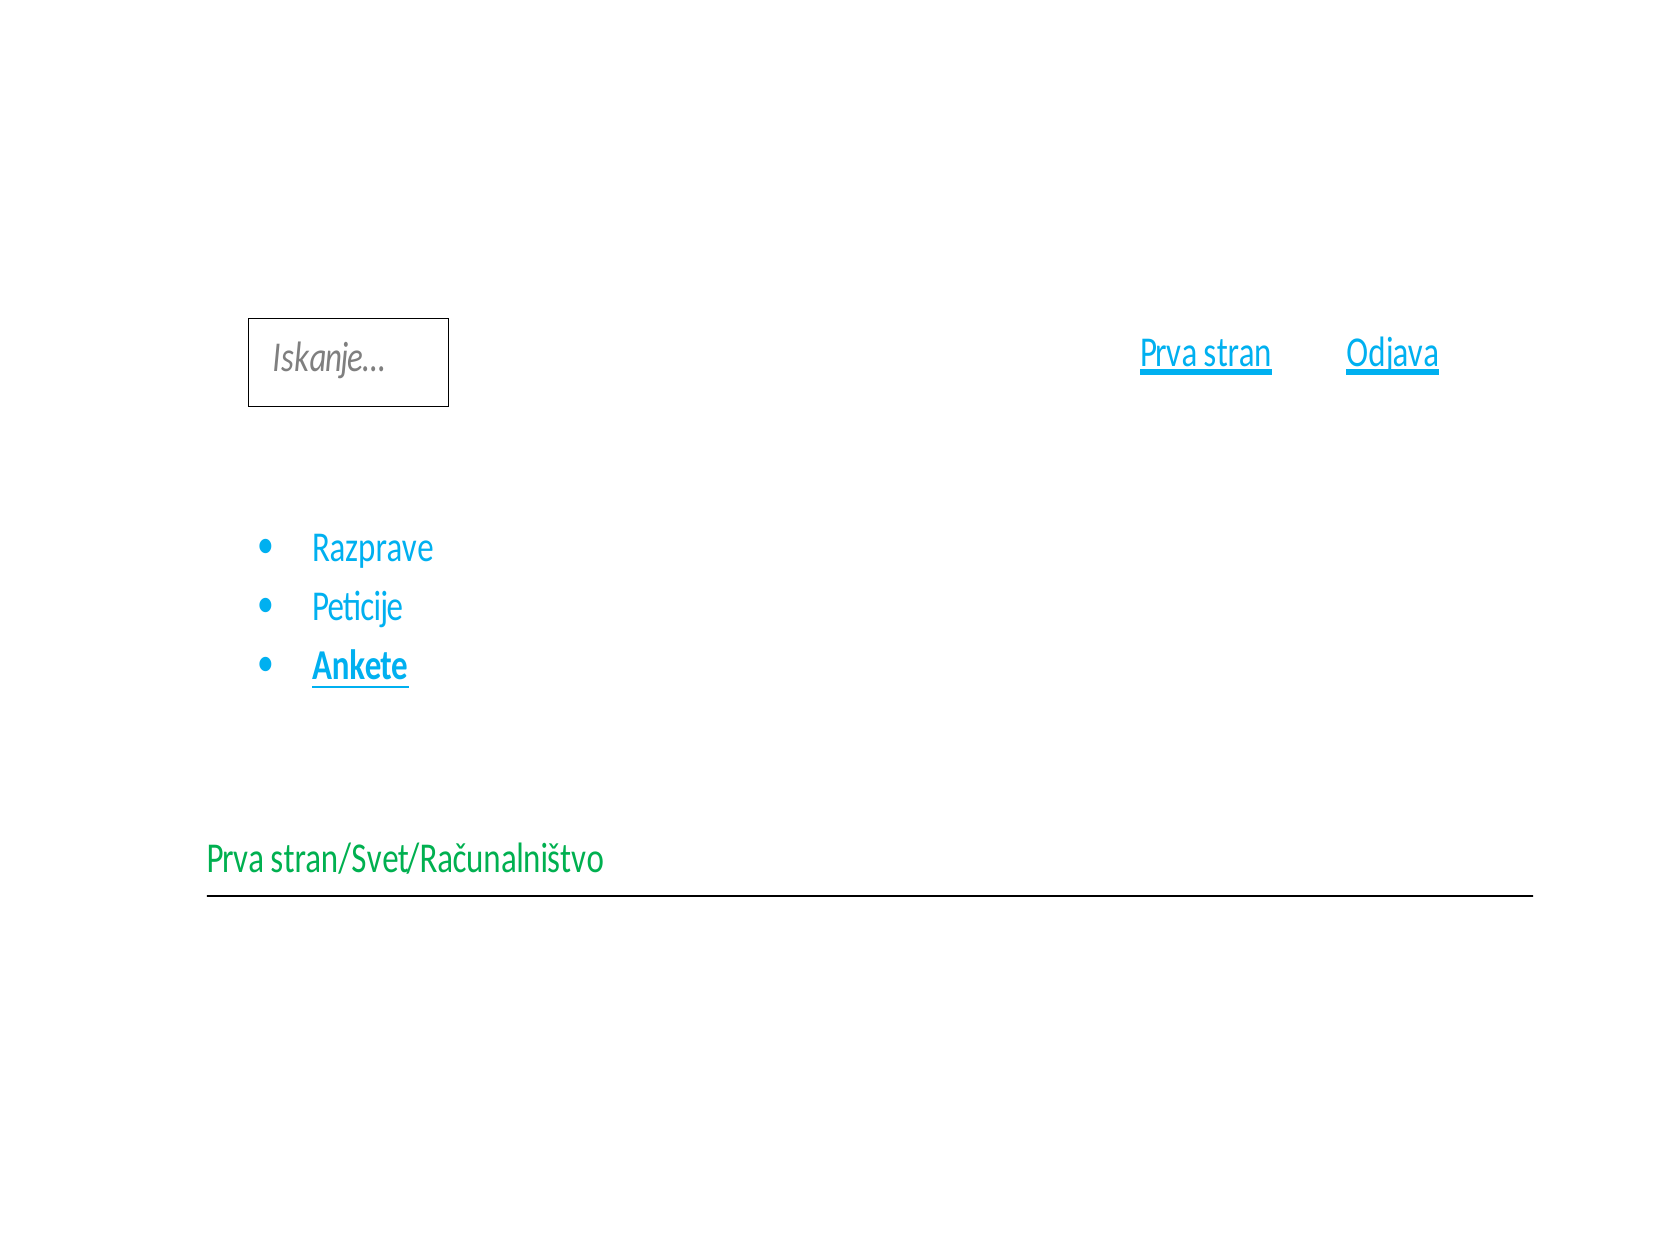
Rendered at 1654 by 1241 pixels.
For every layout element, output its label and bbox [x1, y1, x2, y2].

picture [206, 230, 1536, 945]
